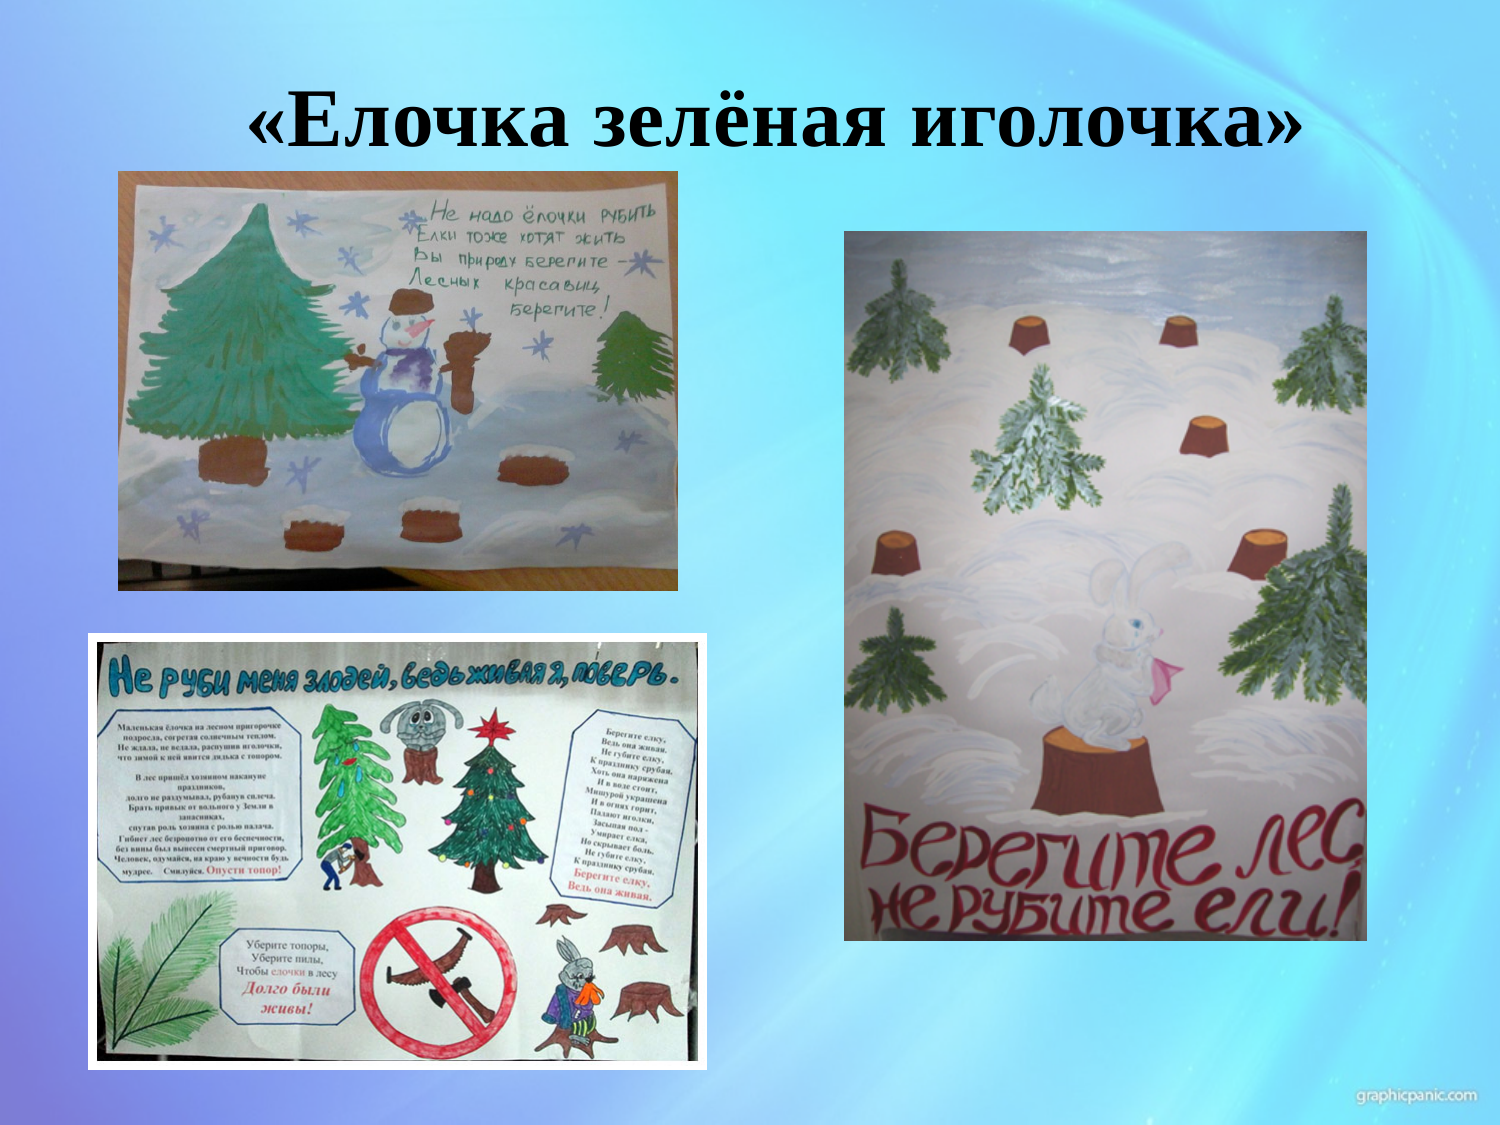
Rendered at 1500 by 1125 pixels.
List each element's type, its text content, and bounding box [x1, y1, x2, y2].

picture [118, 171, 678, 591]
picture [88, 633, 707, 1070]
text_box «Елочка зелёная иголочка» [230, 55, 1334, 172]
picture [844, 231, 1367, 941]
